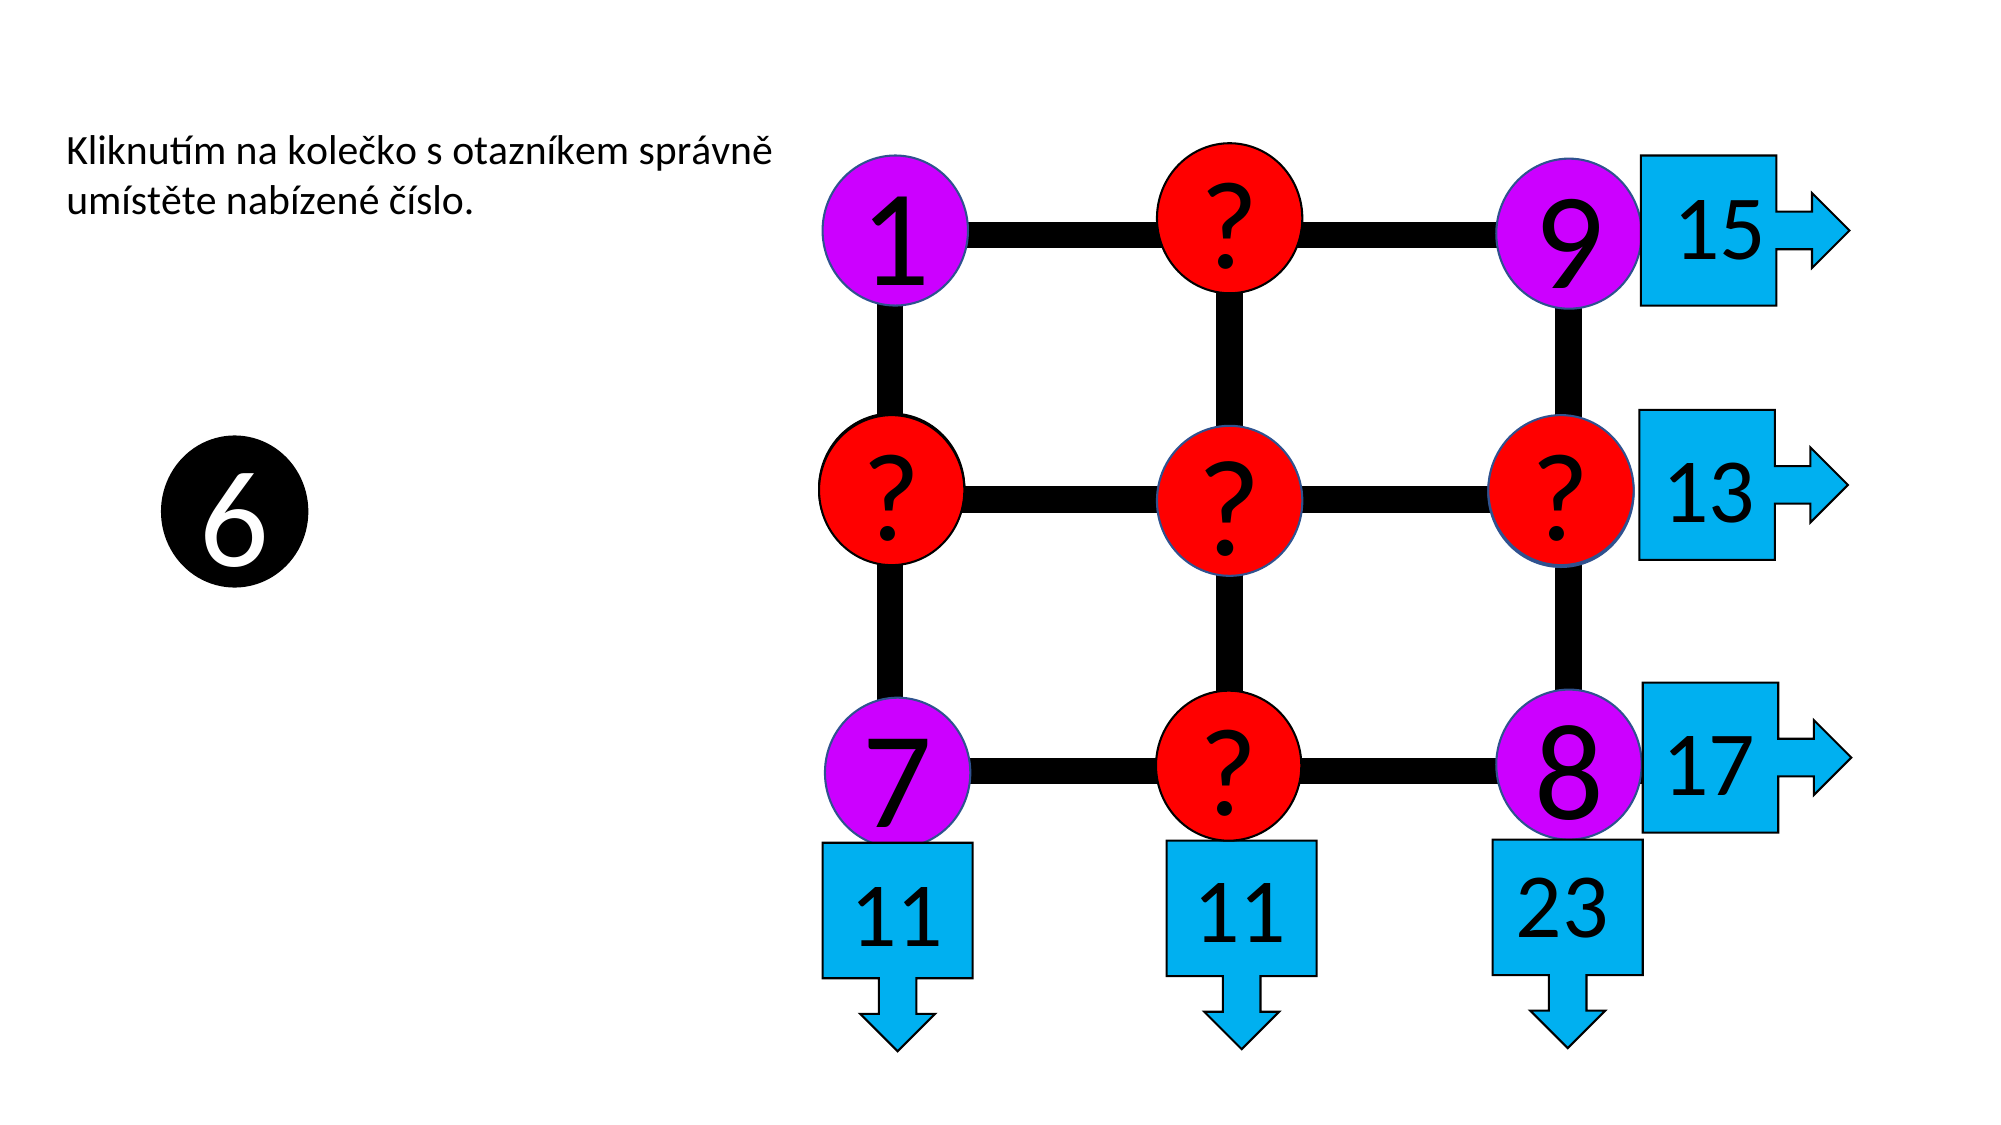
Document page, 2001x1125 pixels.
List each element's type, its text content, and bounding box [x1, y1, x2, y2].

text_box [970, 759, 1158, 784]
text_box [1216, 575, 1242, 691]
text_box 9 [1496, 158, 1640, 309]
text_box 13 [1647, 423, 1771, 549]
text_box Kliknutím na kolečko s otazníkem správně umístěte nabízené číslo. [51, 114, 789, 231]
text_box [1300, 759, 1498, 784]
text_box ? [1156, 143, 1303, 294]
text_box [1640, 155, 1777, 306]
text_box [1781, 192, 1850, 268]
text_box 11 [835, 847, 959, 974]
text_box ? [1156, 690, 1302, 841]
text_box ? [1156, 425, 1303, 576]
text_box [954, 450, 959, 459]
text_box 11 [1178, 842, 1302, 969]
text_box 23 [1501, 837, 1624, 964]
text_box [962, 487, 1158, 512]
text_box [1166, 840, 1317, 1050]
text_box [967, 223, 1162, 248]
text_box ? [1488, 415, 1634, 566]
text_box [1492, 839, 1643, 1049]
text_box [1302, 487, 1490, 512]
text_box [824, 449, 830, 460]
text_box [877, 564, 903, 700]
text_box 17 [1647, 695, 1771, 822]
text_box ? [819, 415, 965, 566]
text_box [1556, 565, 1581, 690]
text_box 15 [1658, 160, 1781, 286]
text_box 7 [824, 697, 971, 842]
text_box [1297, 223, 1497, 248]
text_box [1216, 293, 1242, 426]
text_box [1640, 682, 1852, 833]
text_box 1 [822, 155, 968, 306]
text_box [830, 304, 954, 449]
text_box [1556, 308, 1581, 417]
text_box [822, 842, 973, 1052]
text_box [1639, 409, 1848, 560]
text_box 6 [161, 436, 308, 587]
text_box 8 [1496, 689, 1642, 837]
